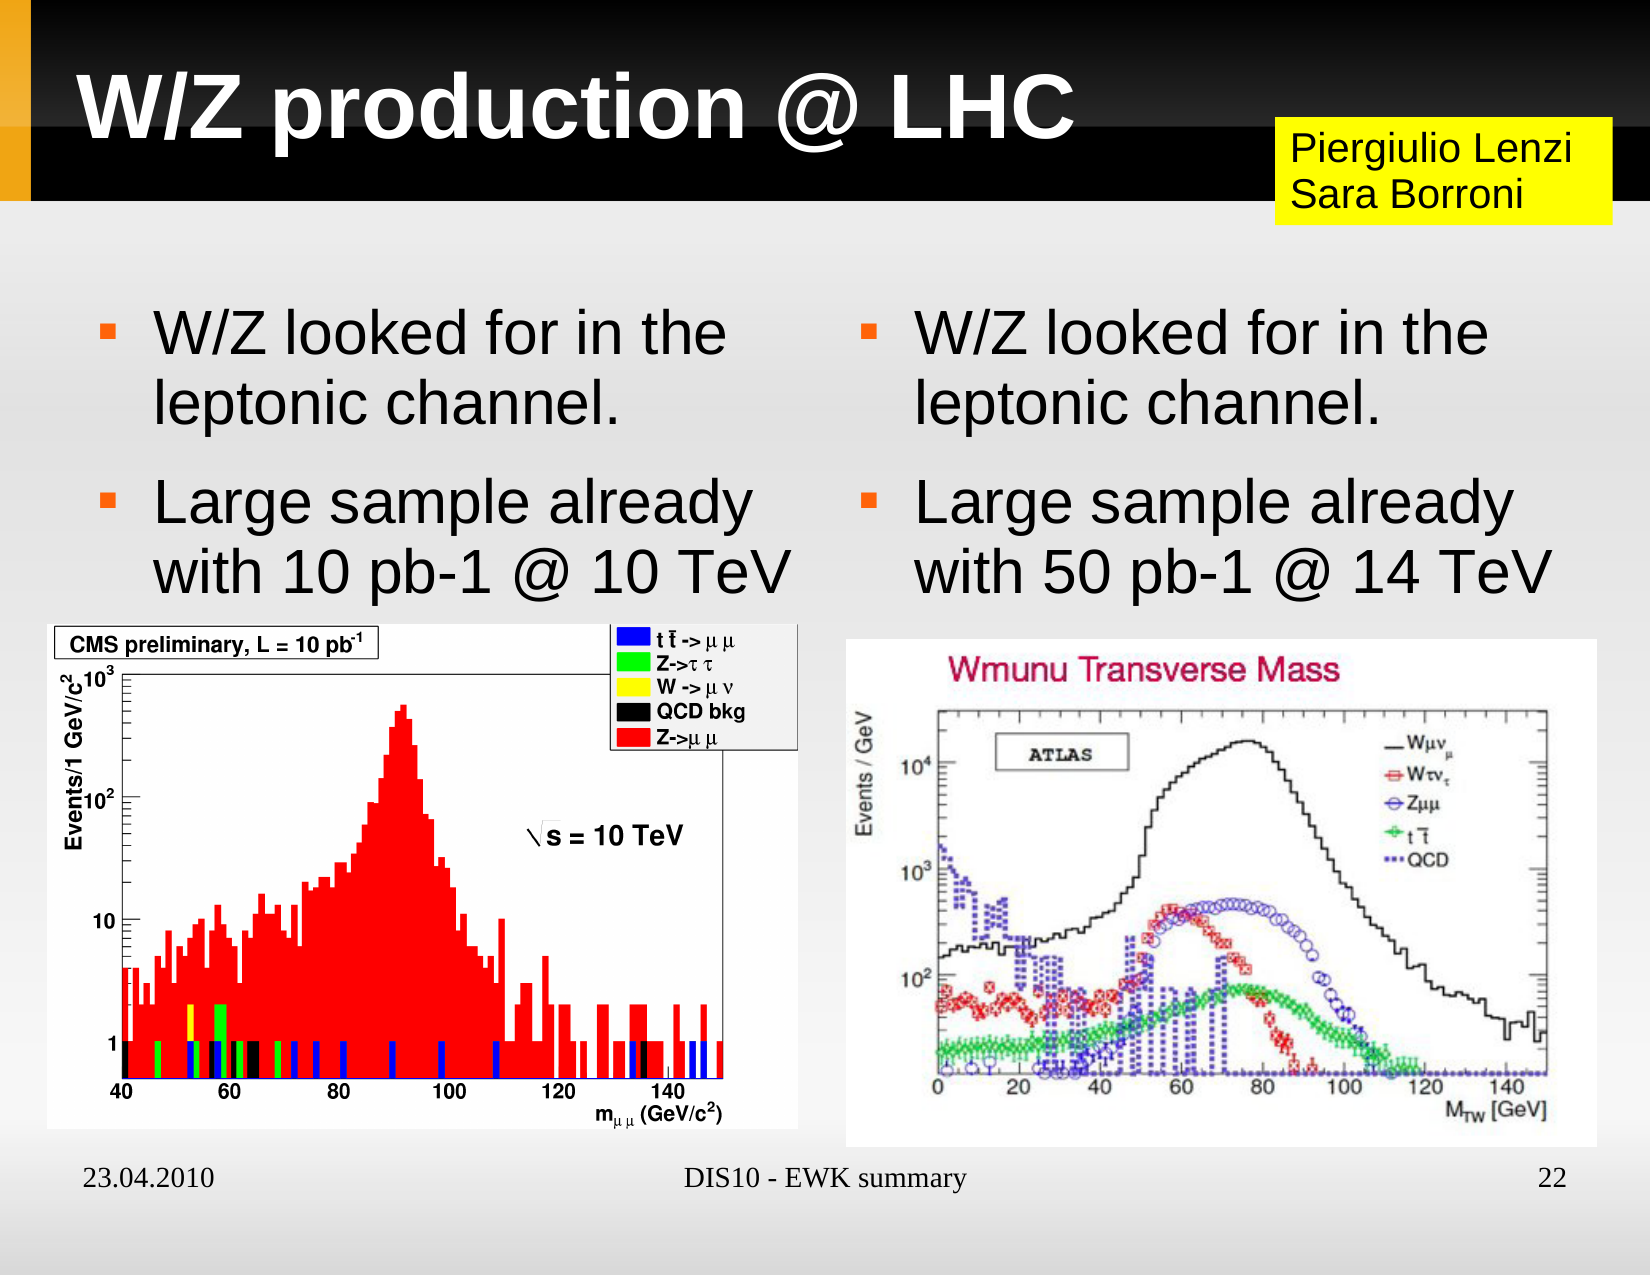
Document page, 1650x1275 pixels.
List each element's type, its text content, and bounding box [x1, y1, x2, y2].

text_box Piergiulio Lenzi Sara Borroni [1275, 117, 1613, 226]
picture [0, 0, 1650, 1275]
list W/Z looked for in the leptonic channel. Large sample already with 10 pb-1 @ 10 TeV [82, 298, 808, 1140]
list W/Z looked for in the leptonic channel. Large sample already with 50 pb-1 @ 14 TeV [843, 298, 1568, 1126]
title W/Z production @ LHC [76, 0, 1562, 214]
